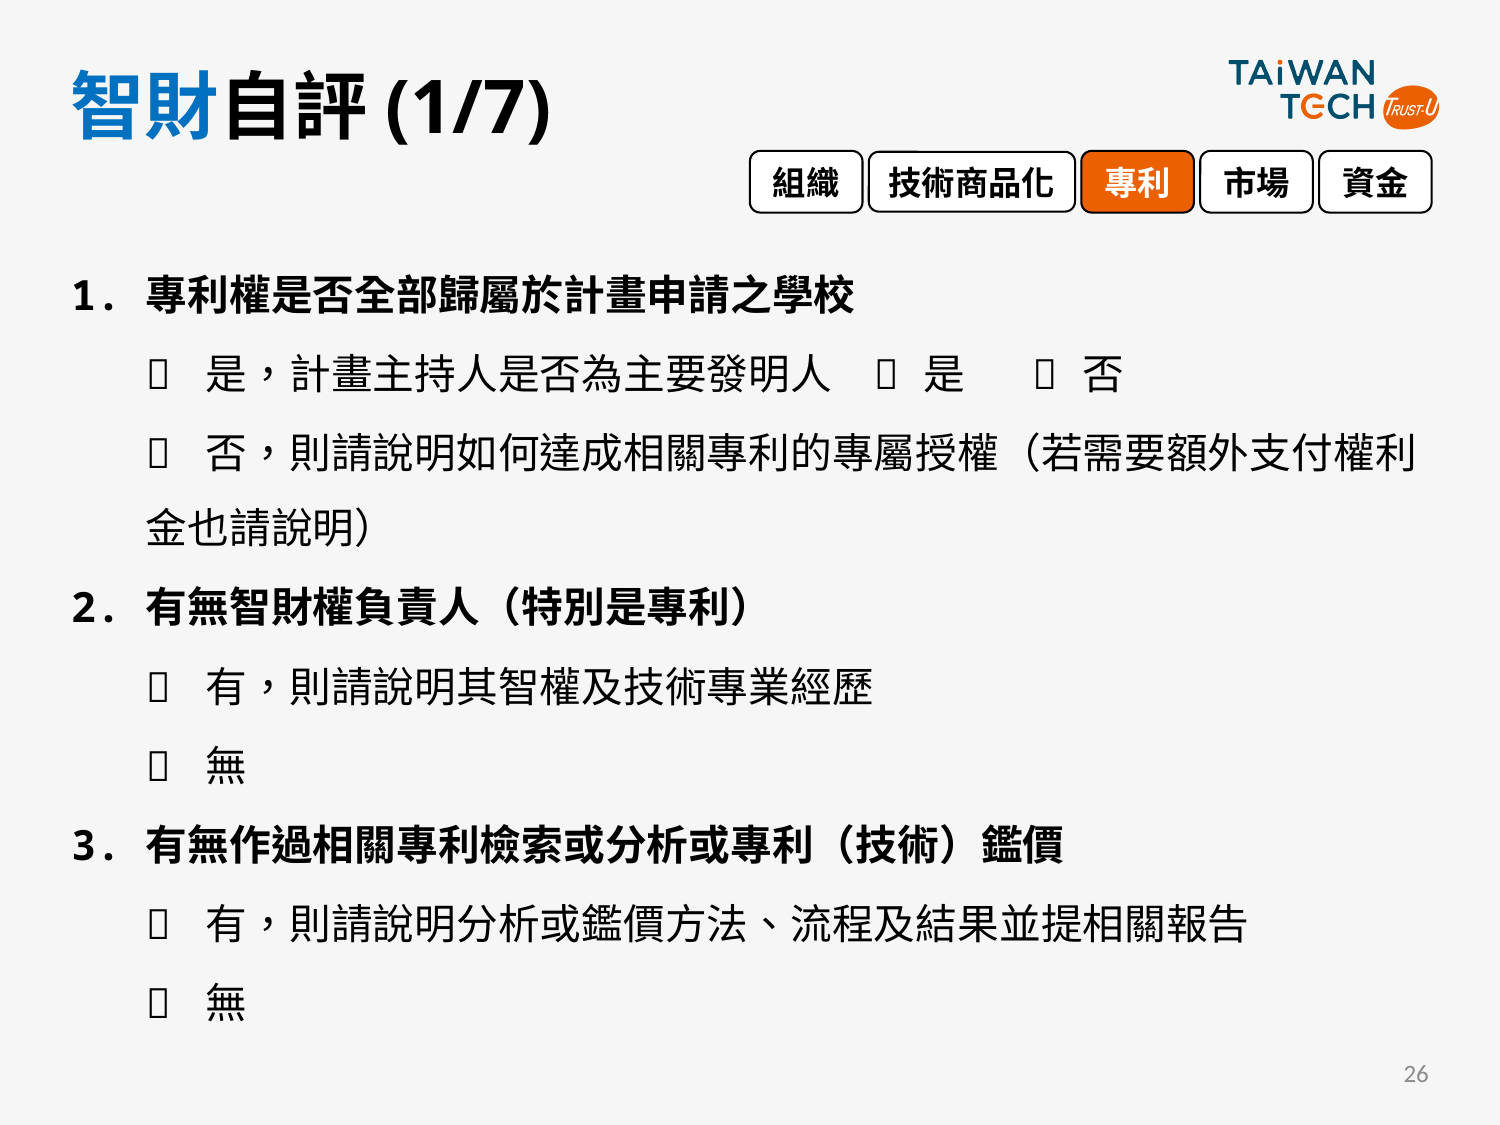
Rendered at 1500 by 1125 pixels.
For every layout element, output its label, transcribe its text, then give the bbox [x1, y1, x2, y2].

title 智財自評(1/7) [55, 33, 1444, 156]
text_box 資金 [1319, 150, 1432, 213]
slide_number <編號> [1106, 1042, 1445, 1103]
list 專利權是否全部歸屬於計畫申請之學校  是，計畫主持人是否為主要發明人  是  否  否，則請說明如何達成相關專利的專屬授權（若需要額外支付權利金也請說明） 有無智財權負責人（特別是專利）  有，則請說明其智權及技術專業經歷  無 有無作過相關專利檢索或分析或專利（技術）鑑價  有，則請說明分析或鑑價方法、流程及結果並提相關報告  無 [55, 236, 1444, 1056]
text_box 組織 [749, 150, 863, 213]
text_box 技術商品化 [868, 151, 1076, 212]
text_box 市場 [1200, 150, 1313, 213]
text_box 專利 [1081, 150, 1194, 213]
